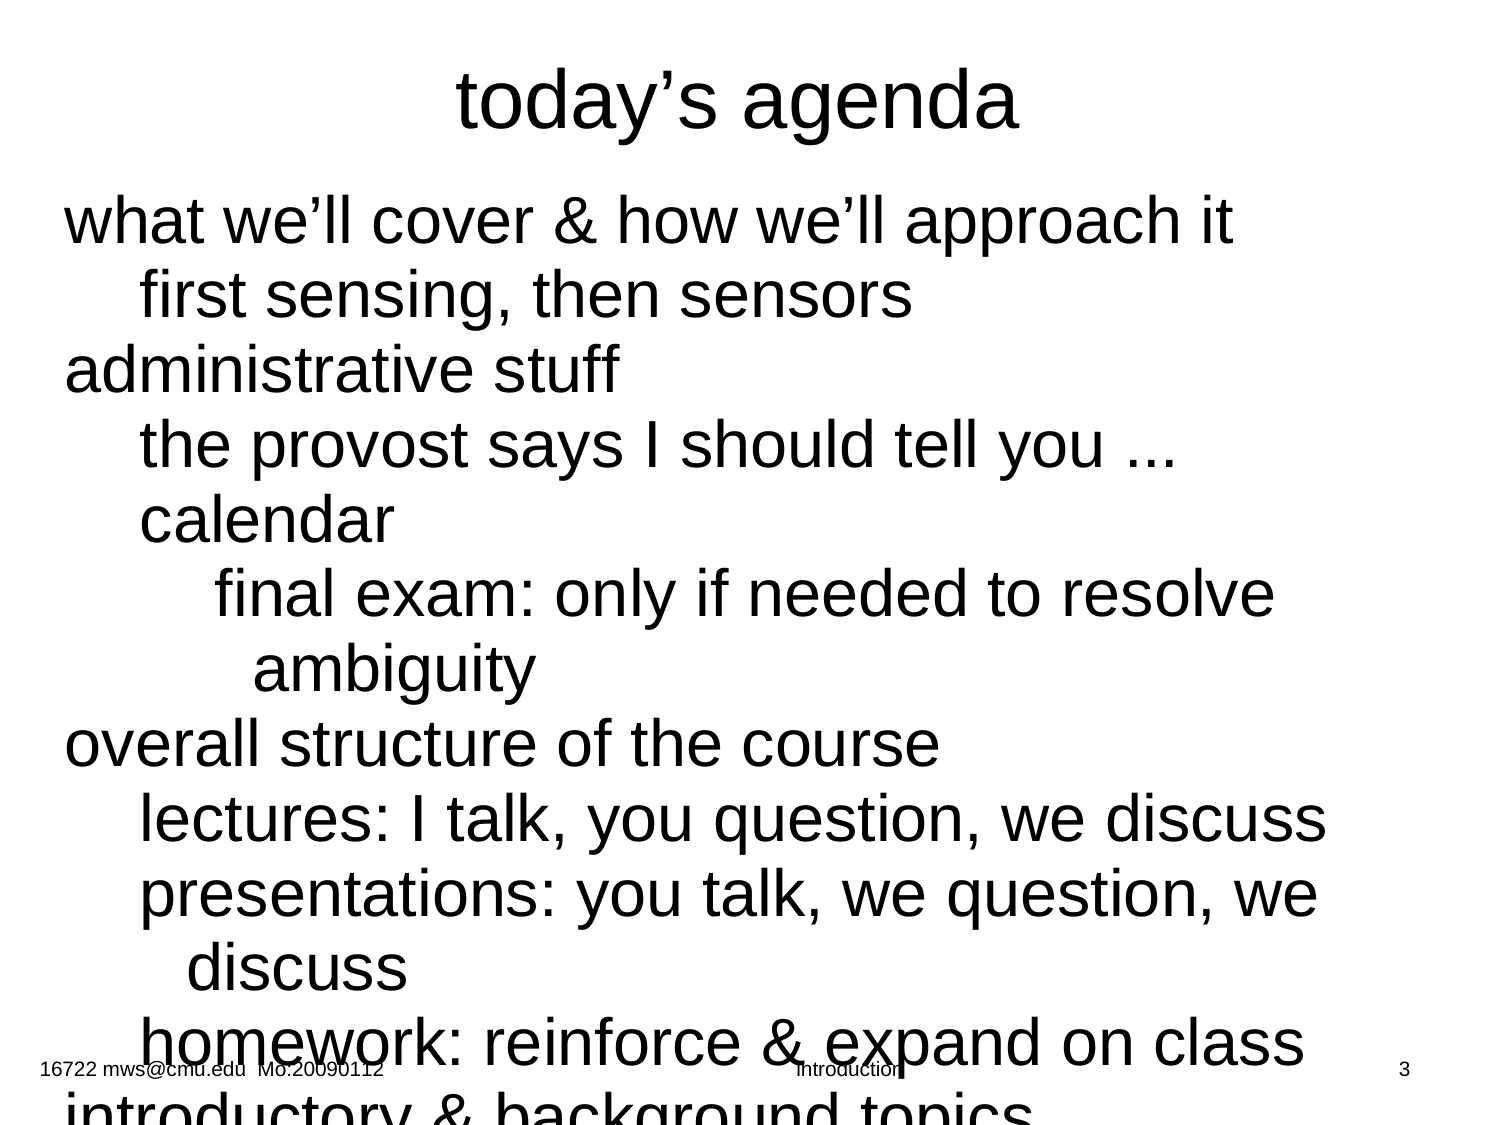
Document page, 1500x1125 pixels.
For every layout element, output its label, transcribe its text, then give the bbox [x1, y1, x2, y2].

list what we’ll cover & how we’ll approach it first sensing, then sensors administrative stuff the provost says I should tell you ... calendar final exam: only if needed to resolve ambiguity overall structure of the course lectures: I talk, you question, we discuss presentations: you talk, we question, we discuss homework: reinforce & expand on class introductory & background topics [49, 174, 1425, 1125]
title today’s agenda [49, 37, 1425, 163]
